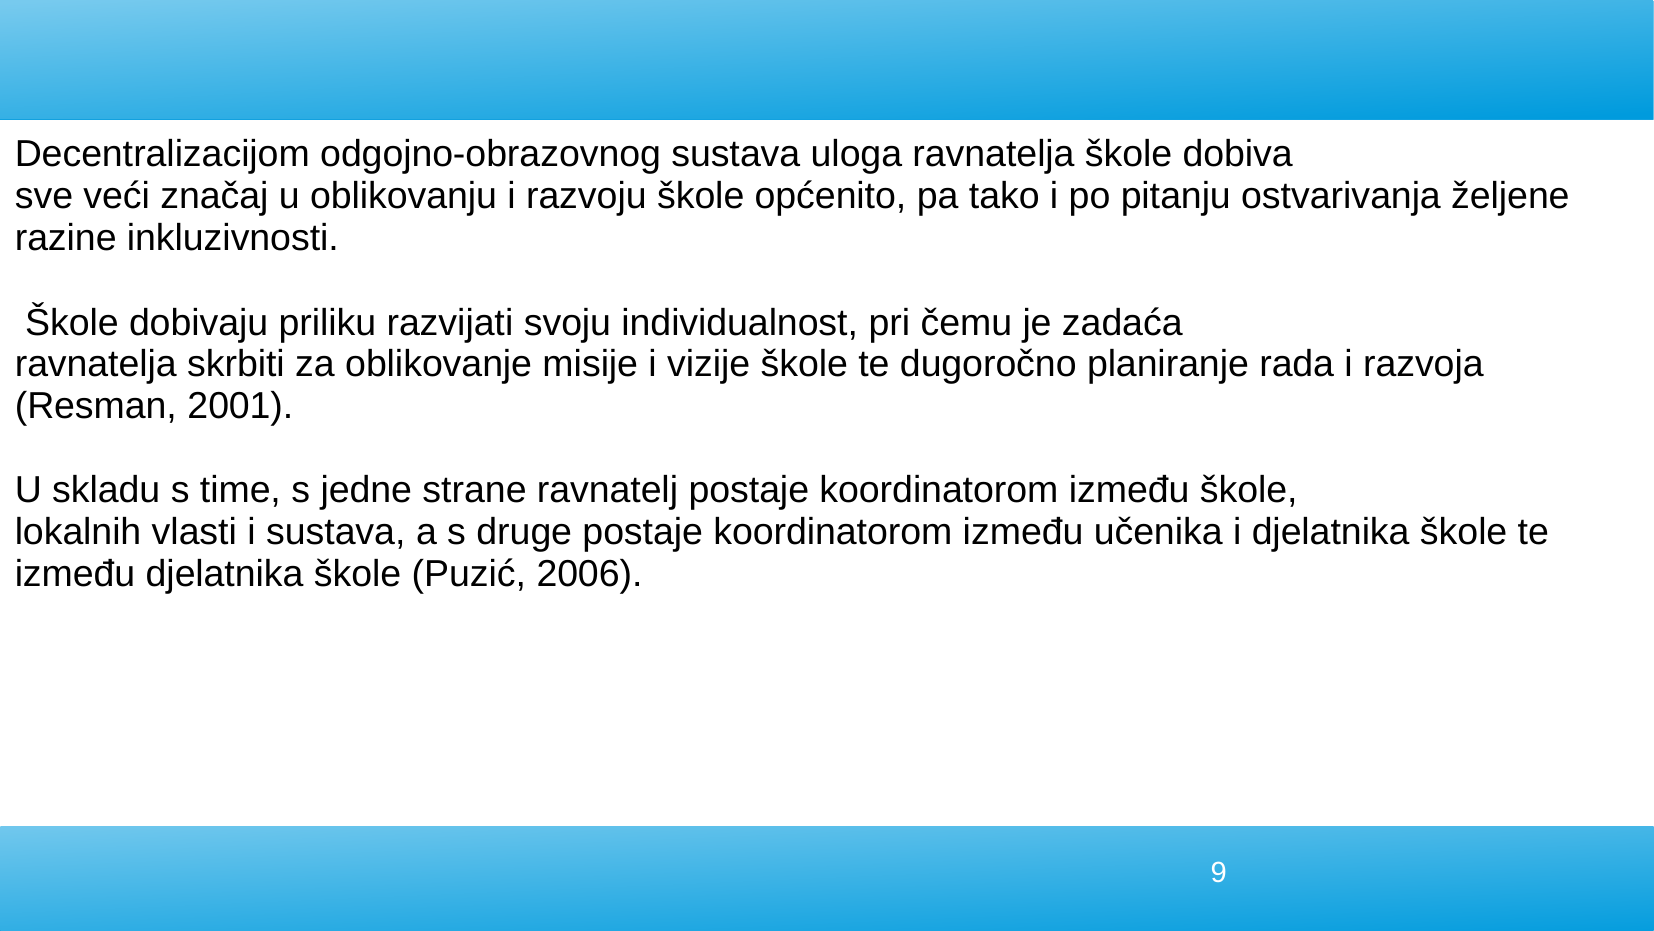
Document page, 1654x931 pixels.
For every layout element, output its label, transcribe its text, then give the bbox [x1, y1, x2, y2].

text_box Decentralizacijom odgojno-obrazovnog sustava uloga ravnatelja škole dobiva sve veći značaj u oblikovanju i razvoju škole općenito, pa tako i po pitanju ostvarivanja željene razine inkluzivnosti. Škole dobivaju priliku razvijati svoju individualnost, pri čemu je zadaća ravnatelja skrbiti za oblikovanje misije i vizije škole te dugoročno planiranje rada i razvoja (Resman, 2001). U skladu s time, s jedne strane ravnatelj postaje koordinatorom između škole, lokalnih vlasti i sustava, a s druge postaje koordinatorom između učenika i djelatnika škole te između djelatnika škole (Puzić, 2006). [0, 125, 1603, 435]
text_box [1210, 856, 1595, 916]
